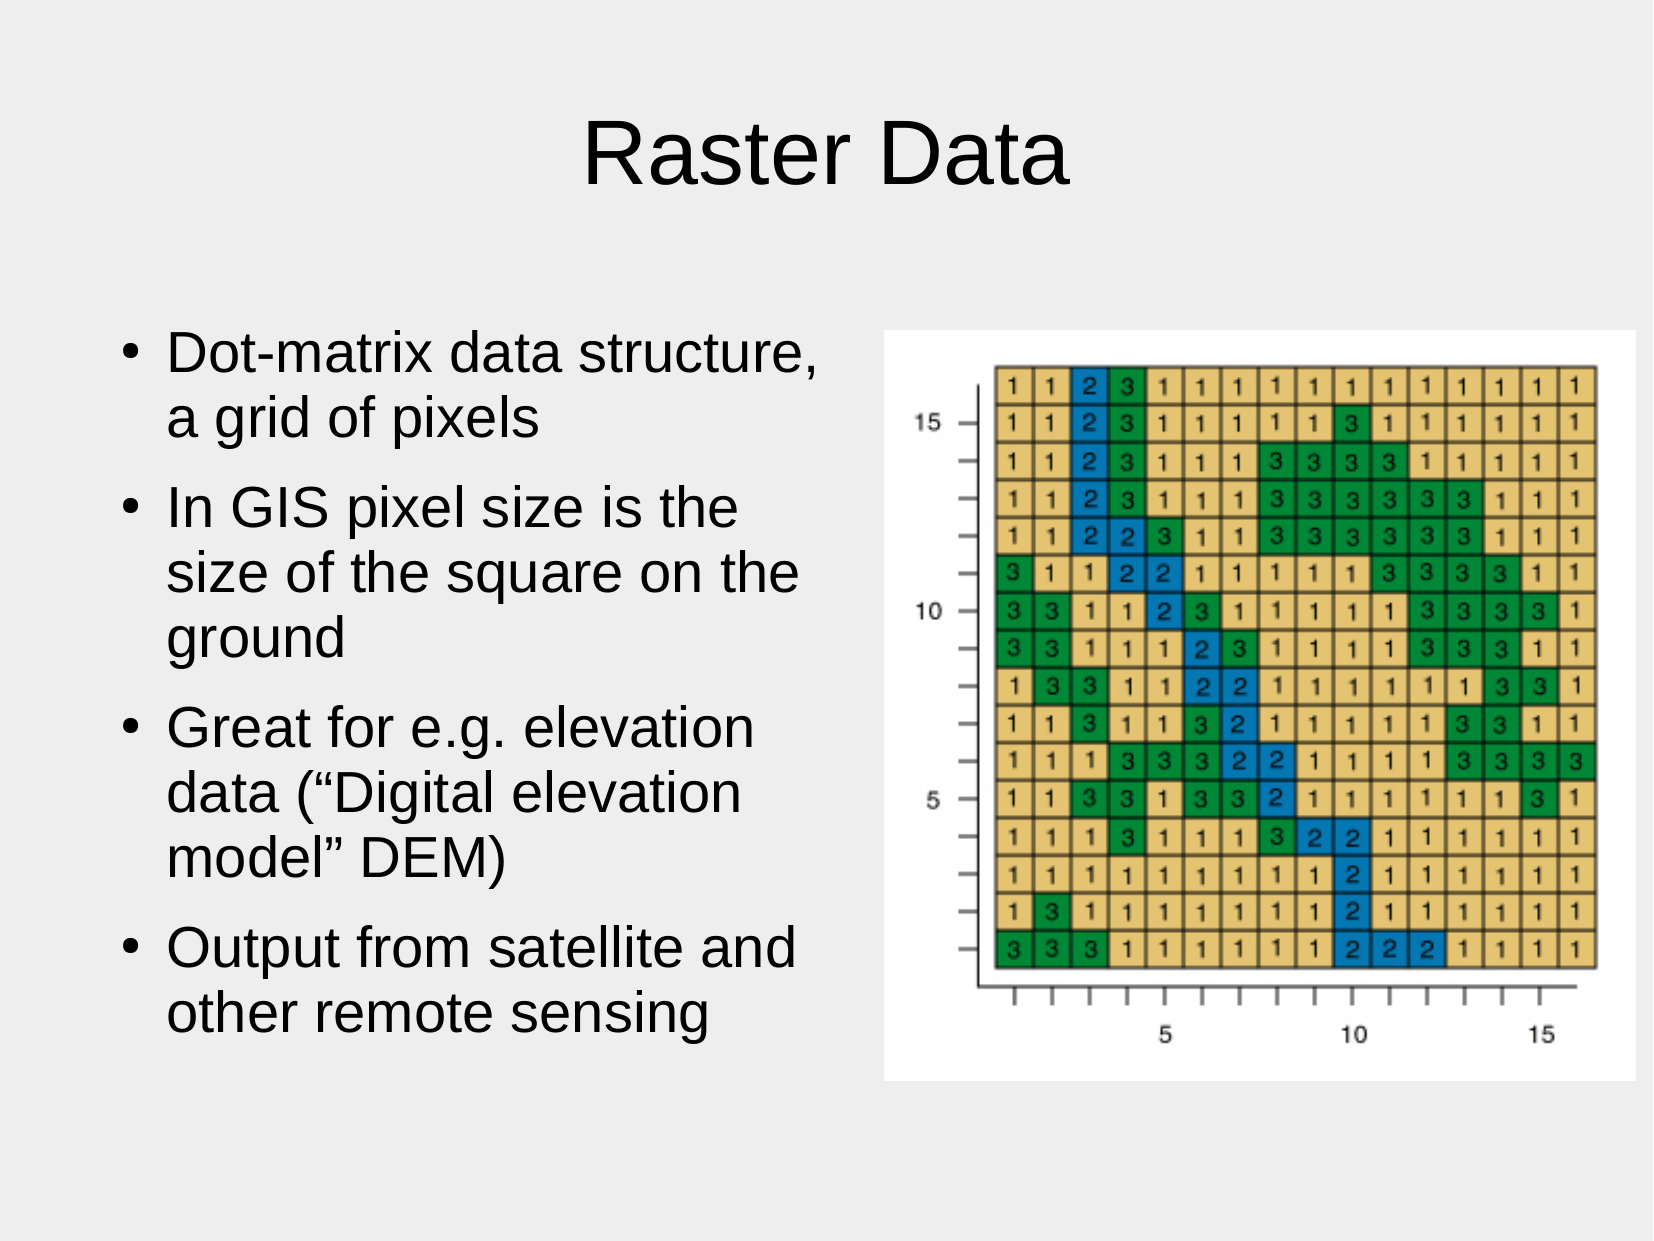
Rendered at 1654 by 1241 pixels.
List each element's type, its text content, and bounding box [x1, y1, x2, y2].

list Dot-matrix data structure, a grid of pixels In GIS pixel size is the size of the square on the ground Great for e.g. elevation data (“Digital elevation model” DEM) Output from satellite and other remote sensing [104, 320, 848, 1051]
picture [884, 330, 1636, 1081]
title Raster Data [82, 49, 1571, 257]
